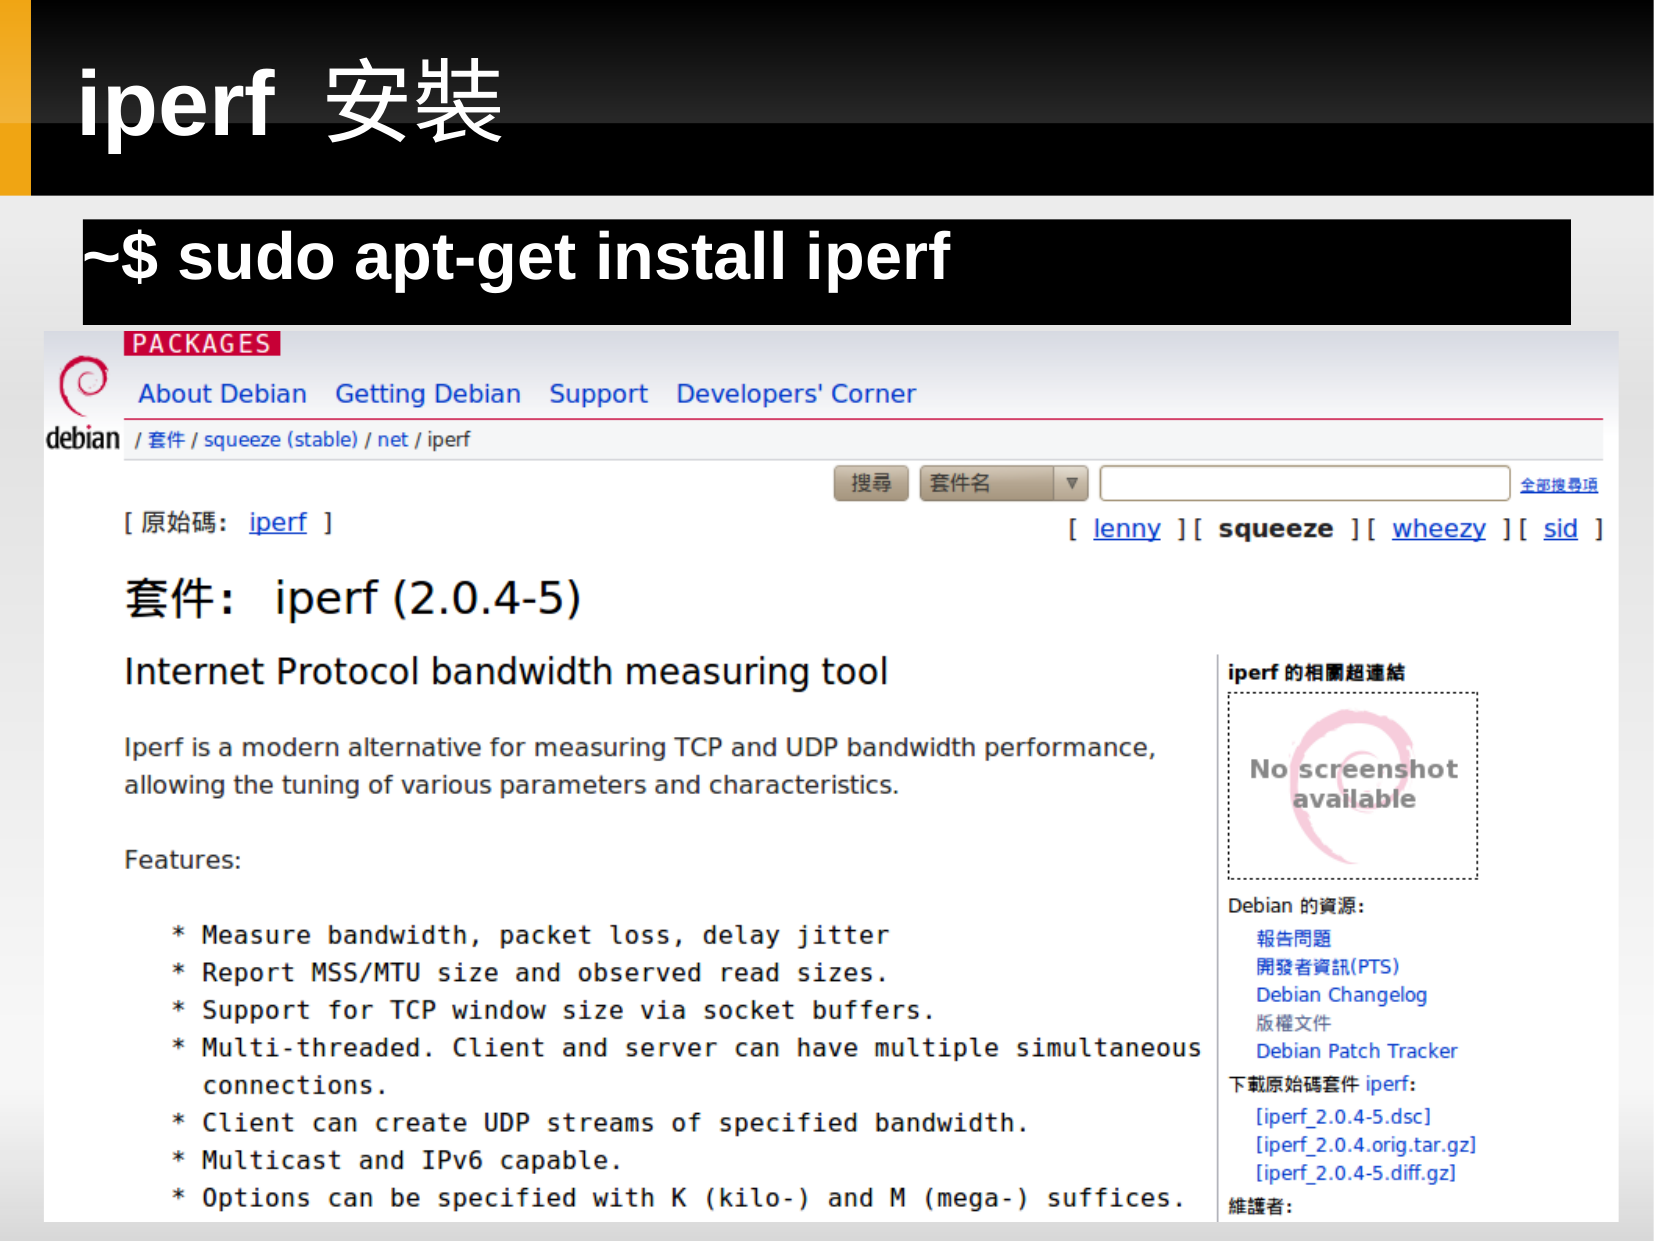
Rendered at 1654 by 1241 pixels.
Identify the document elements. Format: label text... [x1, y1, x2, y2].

list ~$ sudo apt-get install iperf [82, 219, 1571, 325]
title iperf 安裝 [76, 0, 1565, 208]
picture [0, 0, 1654, 1241]
